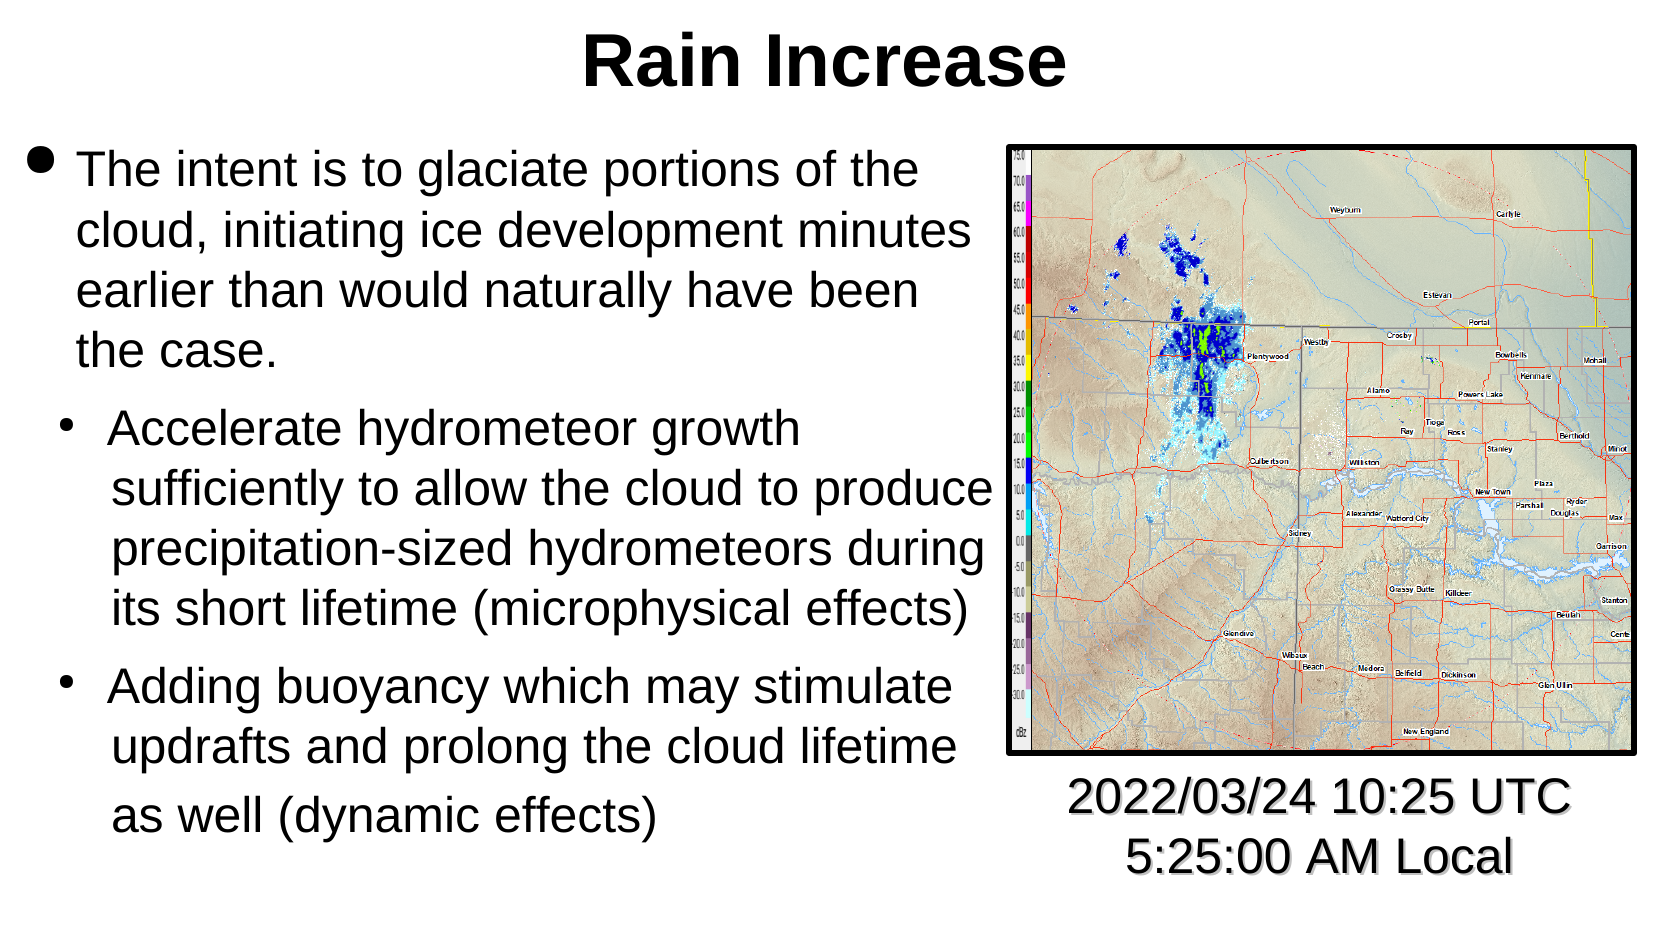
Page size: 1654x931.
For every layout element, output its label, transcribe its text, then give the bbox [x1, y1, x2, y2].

text_box 2022/03/24 10:25 UTC 5:25:00 AM Local [1000, 762, 1639, 901]
text_box The intent is to glaciate portions of the cloud, initiating ice development minutes earlier than would naturally have been the case. Accelerate hydrometeor growth sufficiently to allow the cloud to produce precipitation‑sized hydrometeors during its short lifetime (microphysical effects) Adding buoyancy which may stimulate updrafts and prolong the cloud lifetime as well (dynamic effects) [4, 120, 1013, 852]
picture [1011, 150, 1632, 751]
title Rain Increase [0, 5, 1654, 107]
